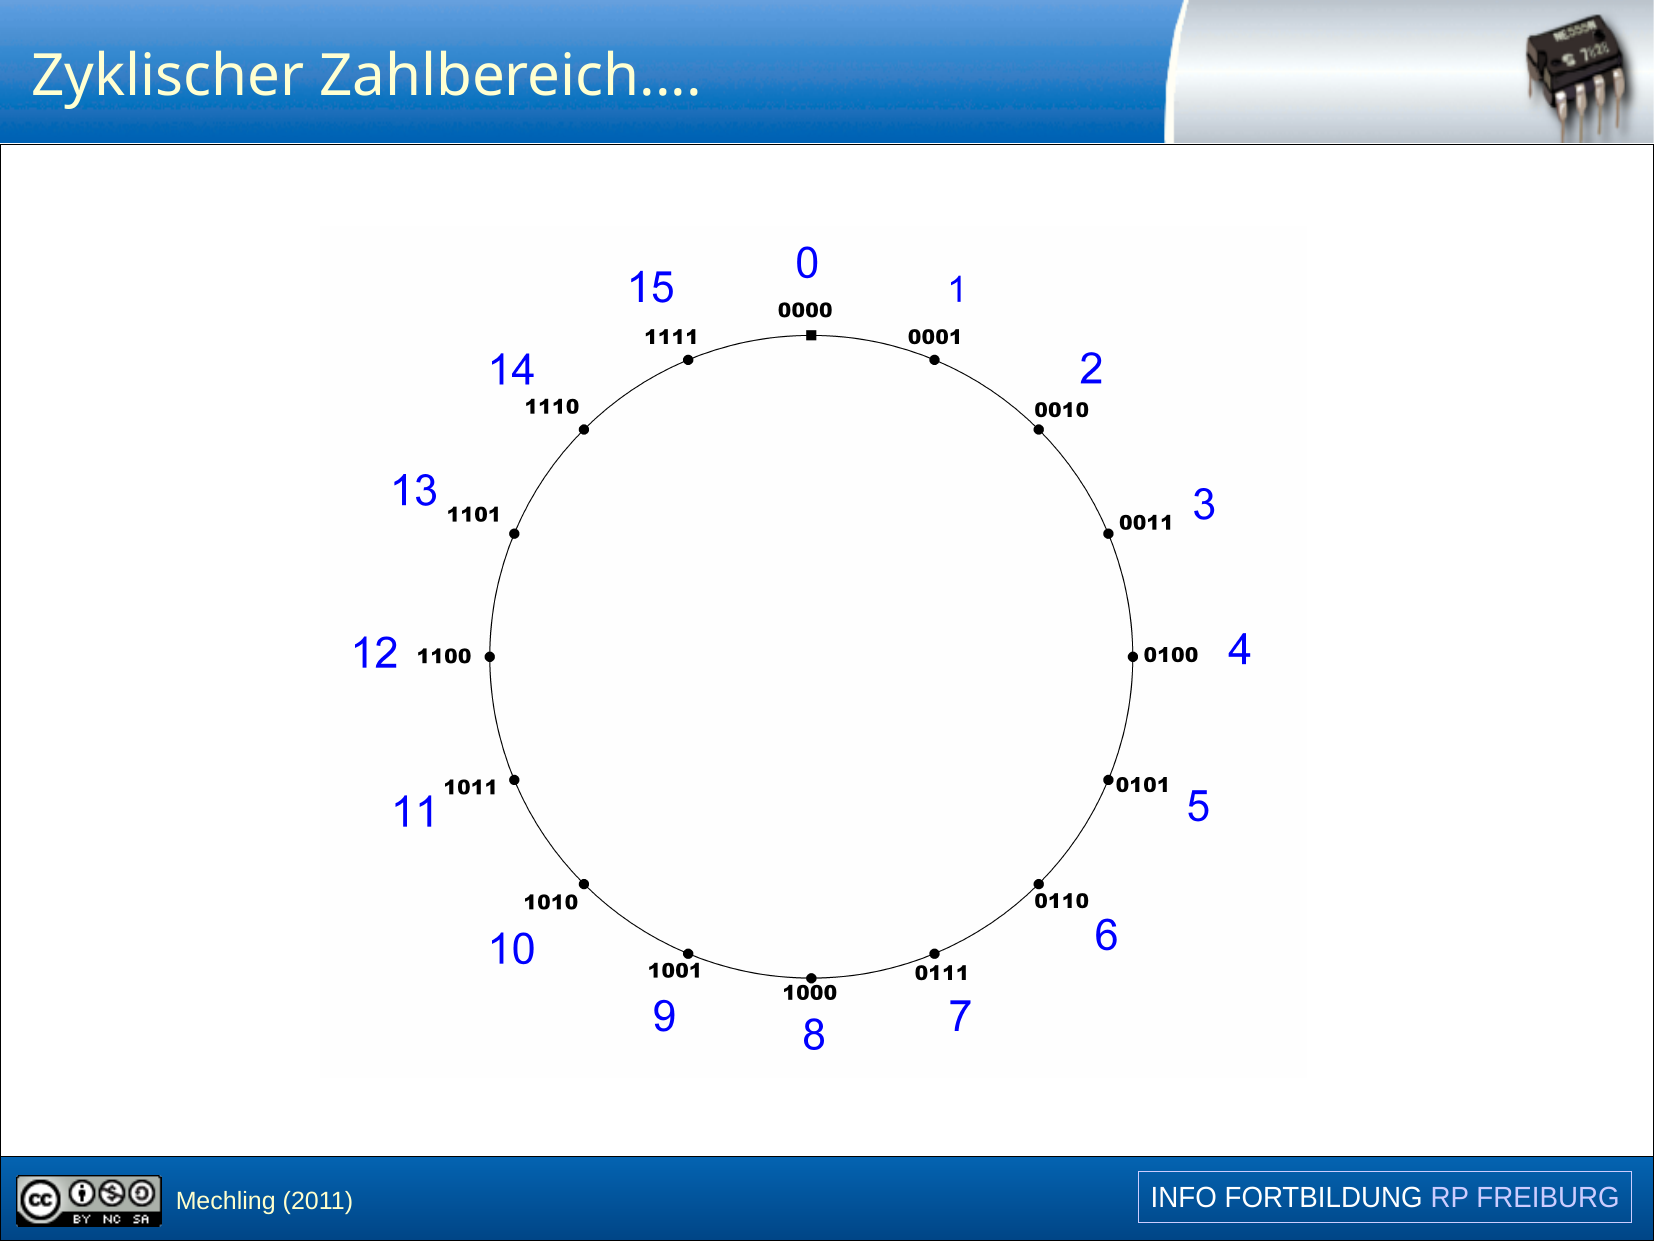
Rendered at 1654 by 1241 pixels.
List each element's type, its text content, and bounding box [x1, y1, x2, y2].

picture [0, 0, 1654, 143]
title Zyklischer Zahlbereich.... [31, 34, 1151, 112]
picture [16, 1175, 162, 1227]
picture [320, 226, 1307, 1079]
